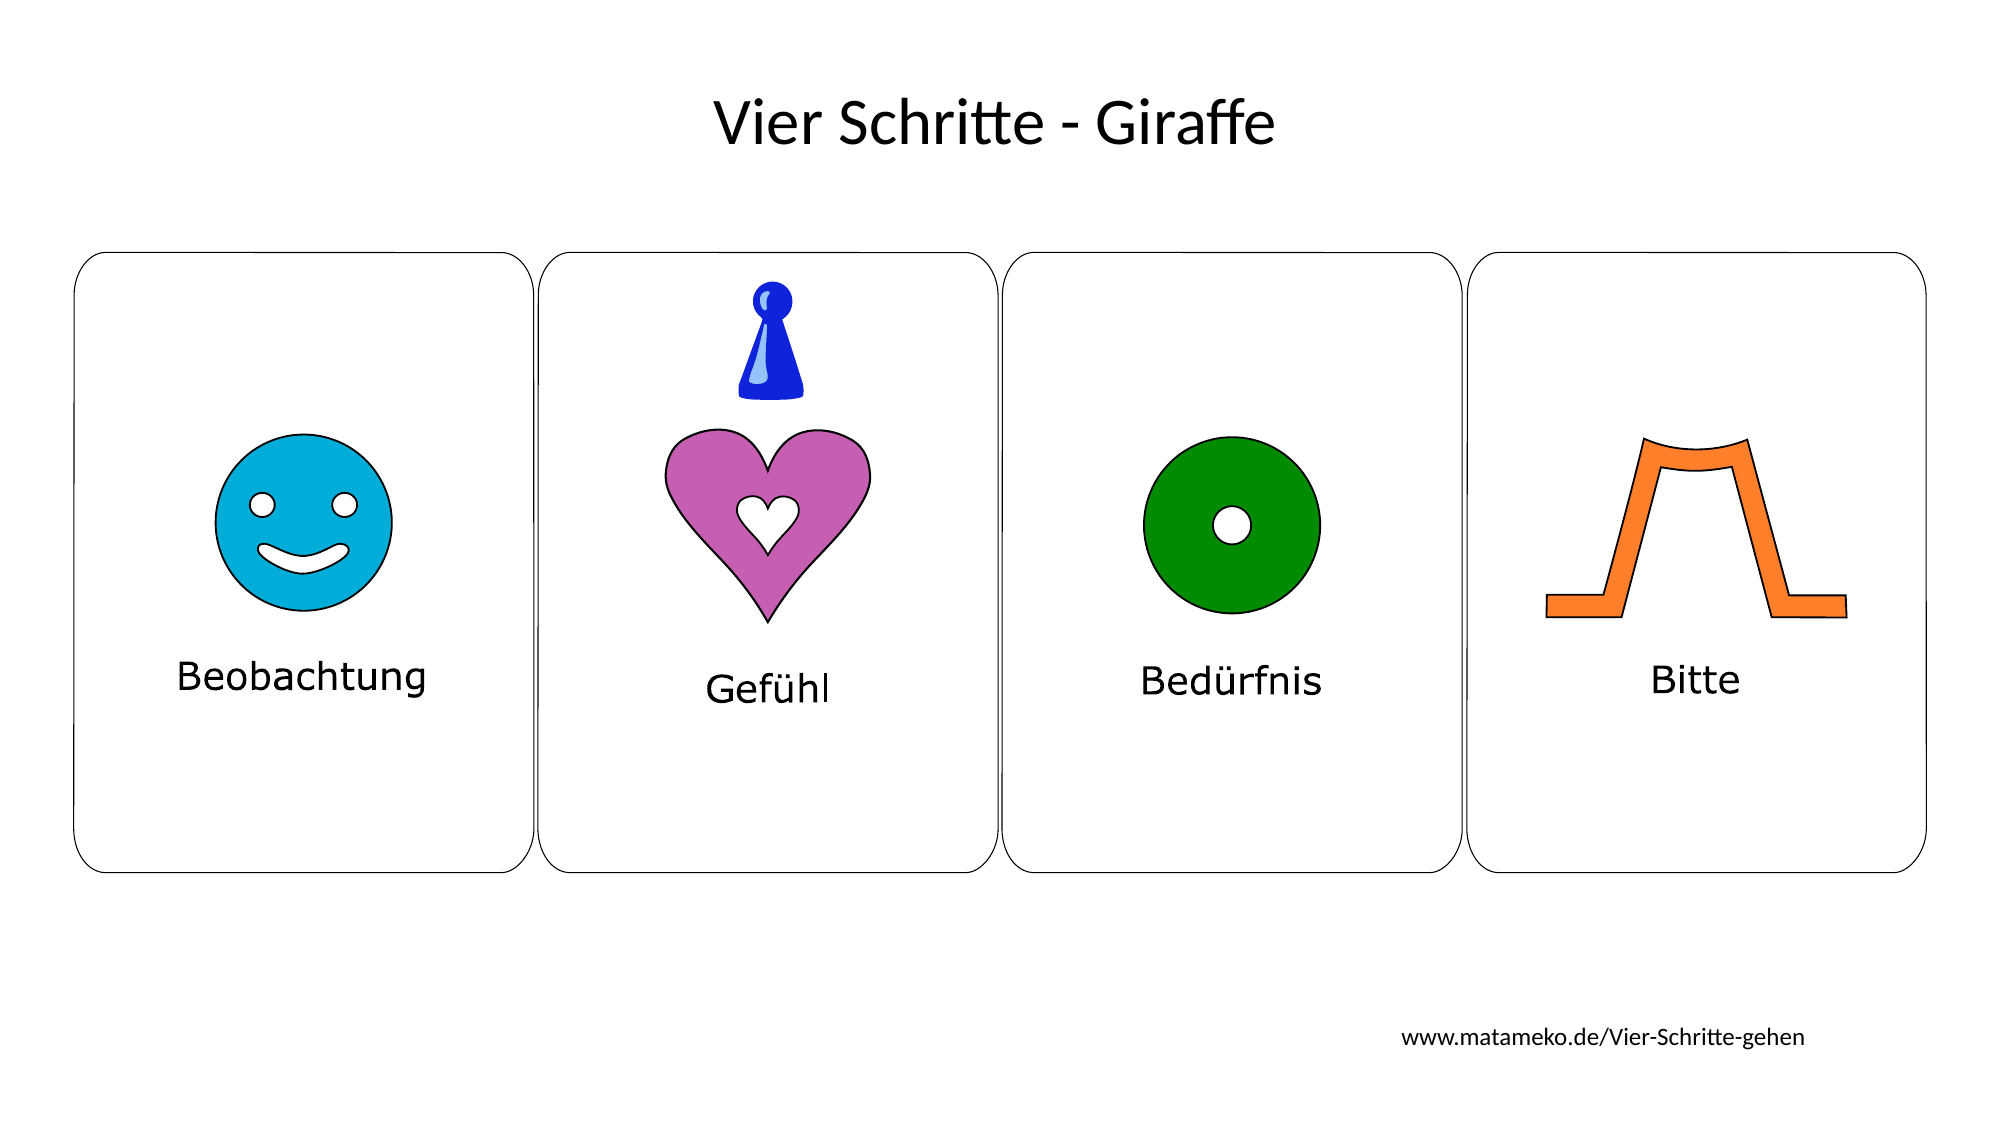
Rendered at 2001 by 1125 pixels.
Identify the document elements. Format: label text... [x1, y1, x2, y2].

text_box [1270, 672, 1288, 695]
text_box [405, 668, 425, 698]
text_box [1143, 666, 1165, 695]
text_box [1719, 671, 1739, 694]
text_box www.matameko.de/Vier-Schritte-gehen [1386, 1013, 1821, 1058]
text_box [1216, 673, 1234, 696]
text_box [1688, 666, 1702, 694]
text_box [707, 674, 733, 704]
text_box [251, 660, 271, 691]
text_box [736, 681, 757, 704]
text_box [759, 672, 773, 703]
text_box [358, 668, 376, 691]
text_box [1653, 665, 1676, 694]
text_box [340, 662, 355, 691]
text_box [774, 681, 793, 704]
text_box [1703, 666, 1717, 694]
text_box [1294, 673, 1299, 695]
text_box [1168, 672, 1187, 696]
text_box [665, 429, 871, 623]
text_box [1240, 673, 1254, 695]
text_box [1143, 437, 1321, 614]
text_box [215, 434, 392, 611]
text_box [204, 668, 224, 691]
text_box [799, 672, 818, 703]
text_box [1255, 664, 1269, 695]
text_box [1190, 665, 1210, 696]
text_box [1304, 672, 1321, 696]
text_box [227, 668, 247, 691]
text_box [738, 281, 804, 400]
text_box [1680, 672, 1684, 694]
text_box [297, 668, 315, 691]
text_box [382, 668, 401, 690]
text_box Vier Schritte - Giraffe [699, 70, 1301, 167]
text_box [1546, 438, 1847, 618]
text_box [273, 668, 293, 691]
text_box [318, 660, 337, 690]
text_box [179, 661, 201, 690]
